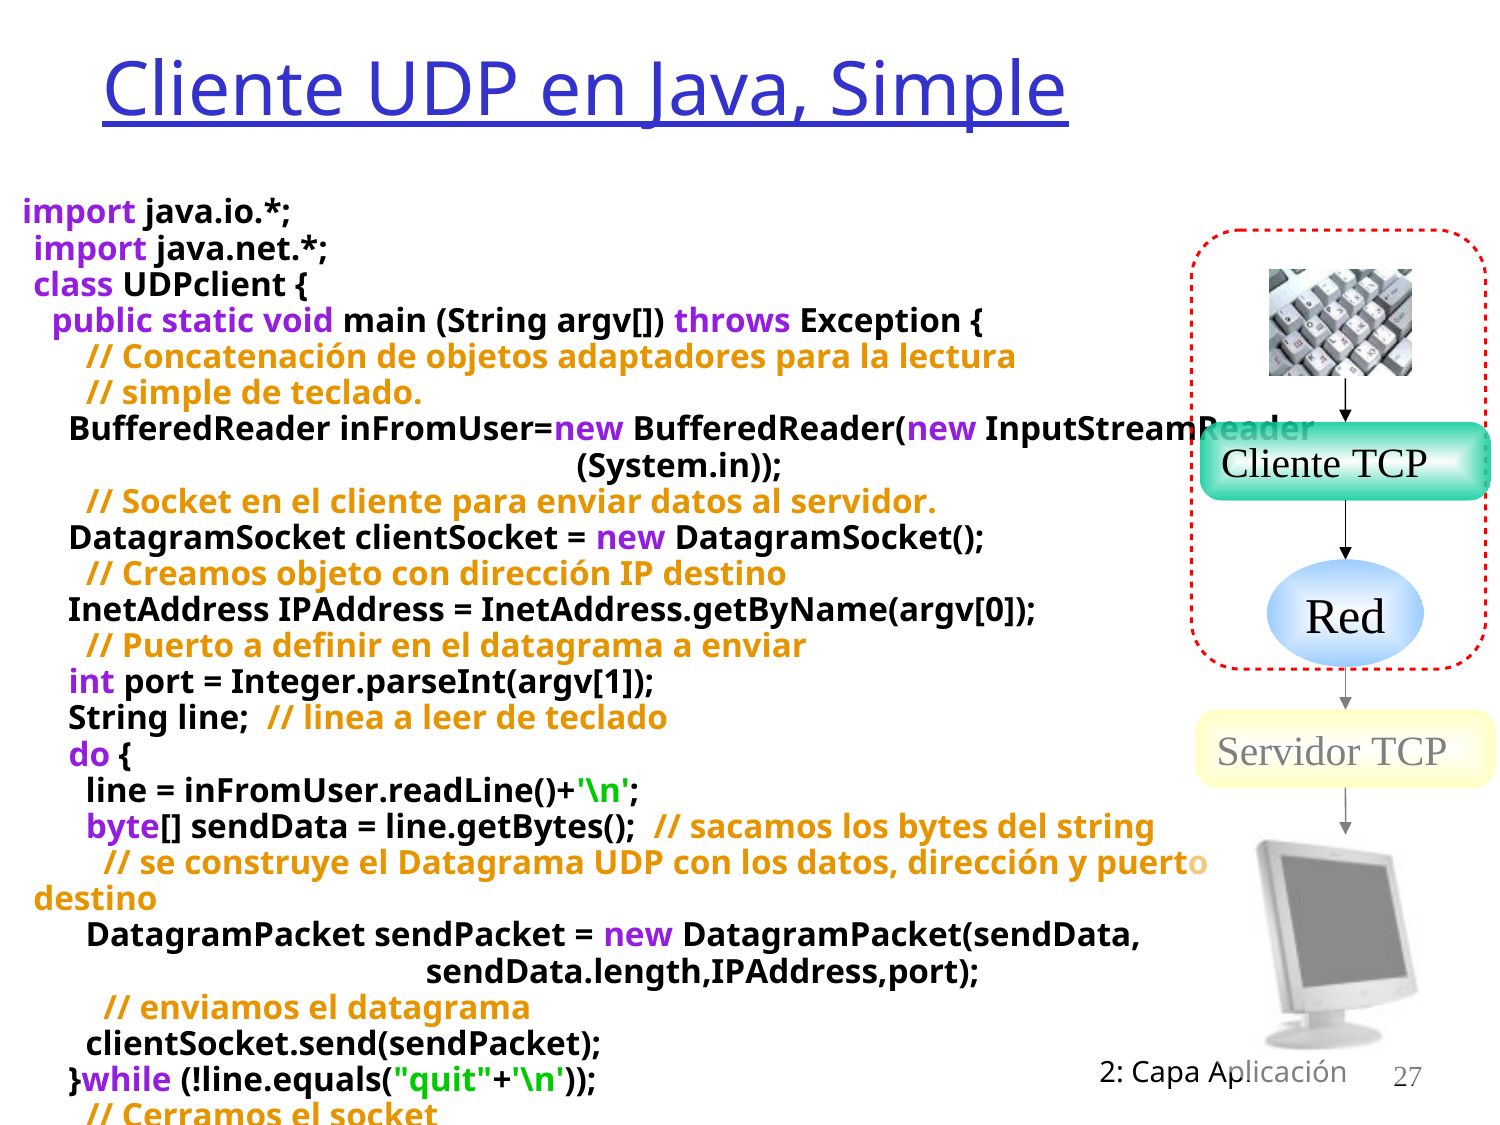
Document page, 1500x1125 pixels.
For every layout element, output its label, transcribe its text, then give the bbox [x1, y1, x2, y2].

text_box Cliente TCP [1200, 422, 1491, 501]
text_box [1187, 659, 1500, 1085]
title Cliente UDP en Java, Simple [87, 15, 1463, 158]
text_box Red [1267, 559, 1424, 667]
list import java.io.*; import java.net.*; class UDPclient { public static void main (String argv[]) throws Exception { // Concatenación de objetos adaptadores para la lectura // simple de teclado. BufferedReader inFromUser=new BufferedReader(new InputStreamReader (System.in)); // Socket en el cliente para enviar datos al servidor. DatagramSocket clientSocket = new DatagramSocket(); // Creamos objeto con dirección IP destino InetAddress IPAddress = InetAddress.getByName(argv[0]); // Puerto a definir en el datagrama a enviar int port = Integer.parseInt(argv[1]); String line; // linea a leer de teclado do { line = inFromUser.readLine()+'\n'; byte[] sendData = line.getBytes(); // sacamos los bytes del string // se construye el Datagrama UDP con los datos, dirección y puerto destino DatagramPacket sendPacket = new DatagramPacket(sendData, sendData.length,IPAddress,port); // enviamos el datagrama clientSocket.send(sendPacket); }while (!line.equals("quit"+'\n')); // Cerramos el socket clientSocket.close(); } } [0, 187, 1339, 1113]
picture [1269, 269, 1412, 376]
